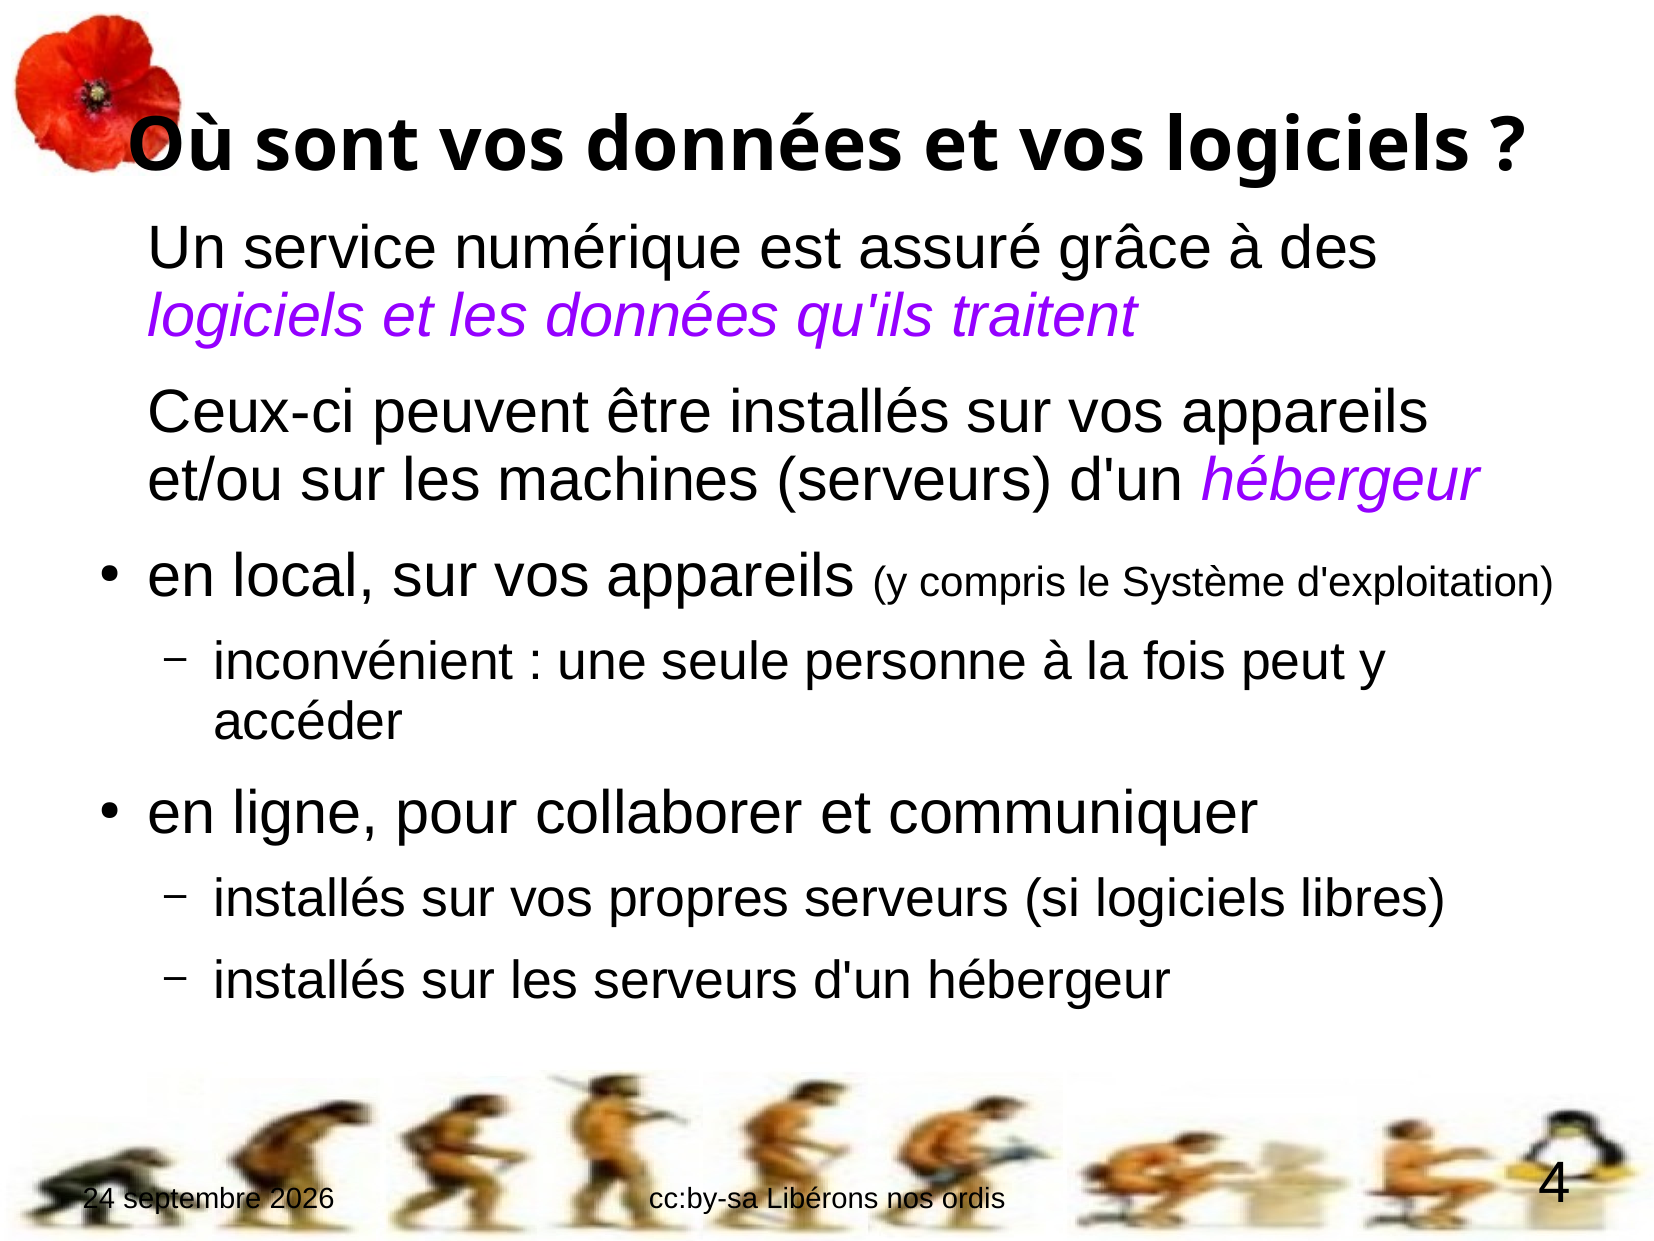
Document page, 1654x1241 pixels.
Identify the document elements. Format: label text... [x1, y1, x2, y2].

title Où sont vos données et vos logiciels ? [82, 82, 1571, 201]
picture [11, 11, 185, 176]
list Un service numérique est assuré grâce à des logiciels et les données qu'ils traitent Ceux-ci peuvent être installés sur vos appareils et/ou sur les machines (serveurs) d'un hébergeur en local, sur vos appareils (y compris le Système d'exploitation) inconvénient : une seule personne à la fois peut y accéder en ligne, pour collaborer et communiquer installés sur vos propres serveurs (si logiciels libres) installés sur les serveurs d'un hébergeur [82, 212, 1571, 1052]
picture [0, 1062, 1654, 1241]
